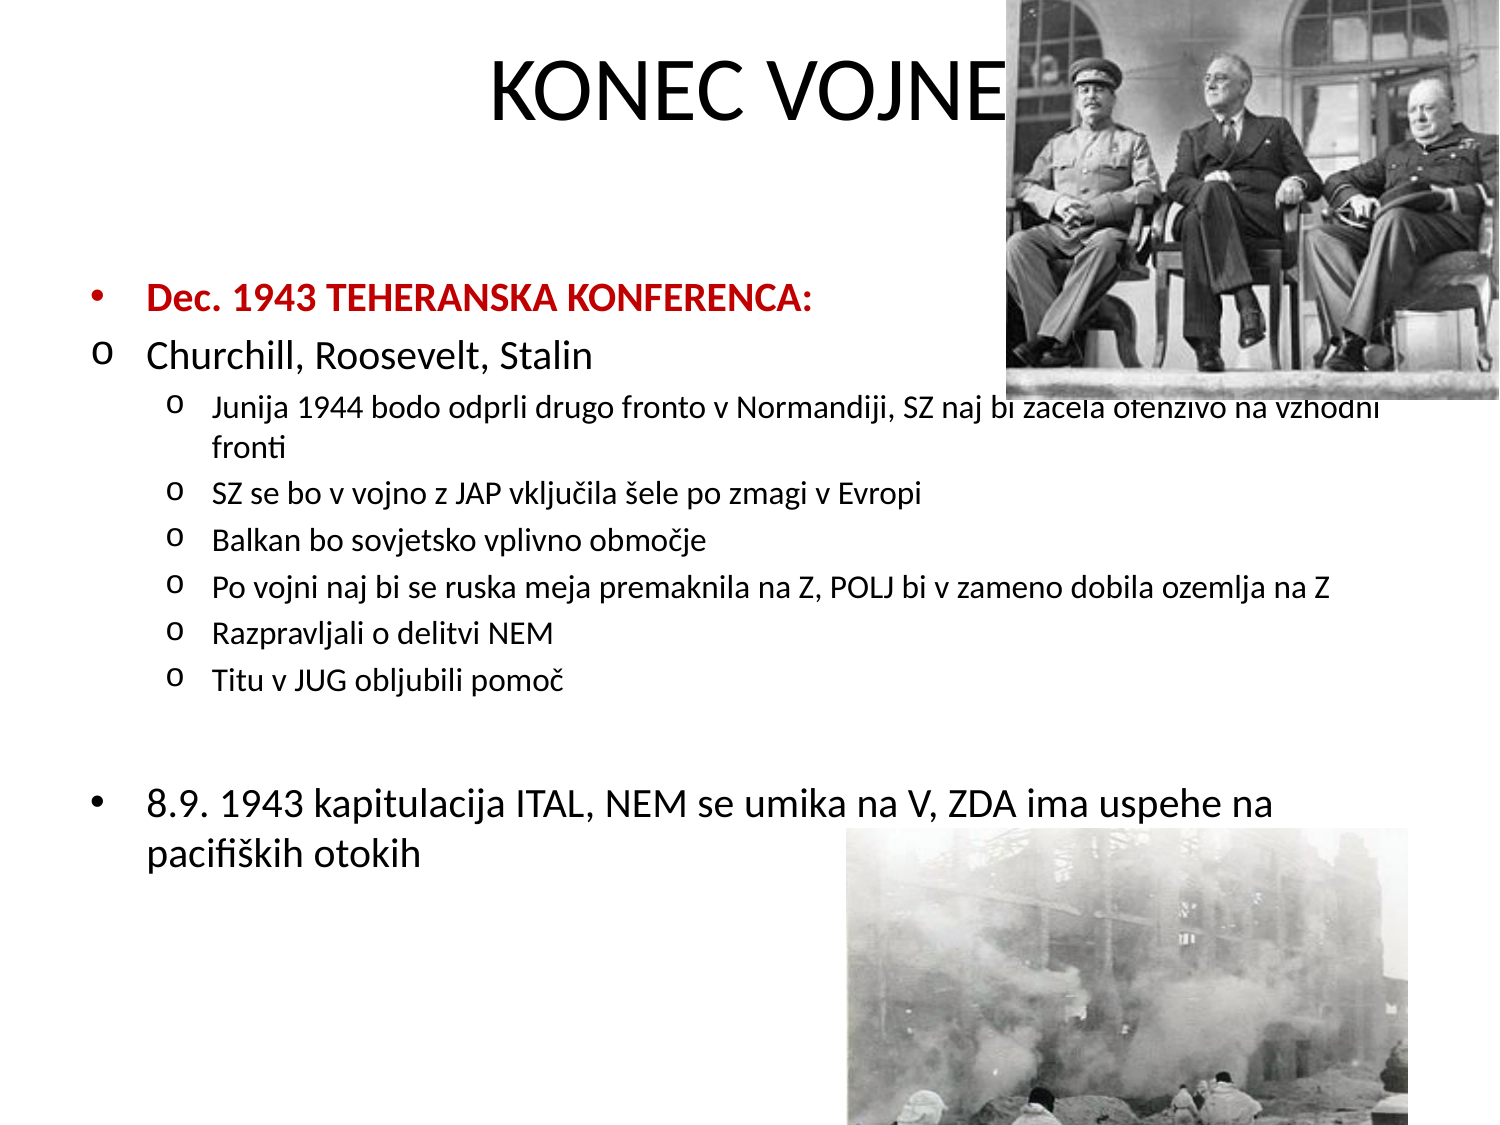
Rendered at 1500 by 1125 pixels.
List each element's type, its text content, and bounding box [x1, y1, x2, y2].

picture [1006, 0, 1499, 400]
picture [846, 828, 1408, 1125]
title KONEC VOJNE [75, 45, 1006, 233]
list Dec. 1943 TEHERANSKA KONFERENCA: Churchill, Roosevelt, Stalin Junija 1944 bodo odprli drugo fronto v Normandiji, SZ naj bi začela ofenzivo na vzhodni fronti SZ se bo v vojno z JAP vključila šele po zmagi v Evropi Balkan bo sovjetsko vplivno območje Po vojni naj bi se ruska meja premaknila na Z, POLJ bi v zameno dobila ozemlja na Z Razpravljali o delitvi NEM Titu v JUG obljubili pomoč 8.9. 1943 kapitulacija ITAL, NEM se umika na V, ZDA ima uspehe na pacifiških otokih [75, 262, 1425, 1005]
